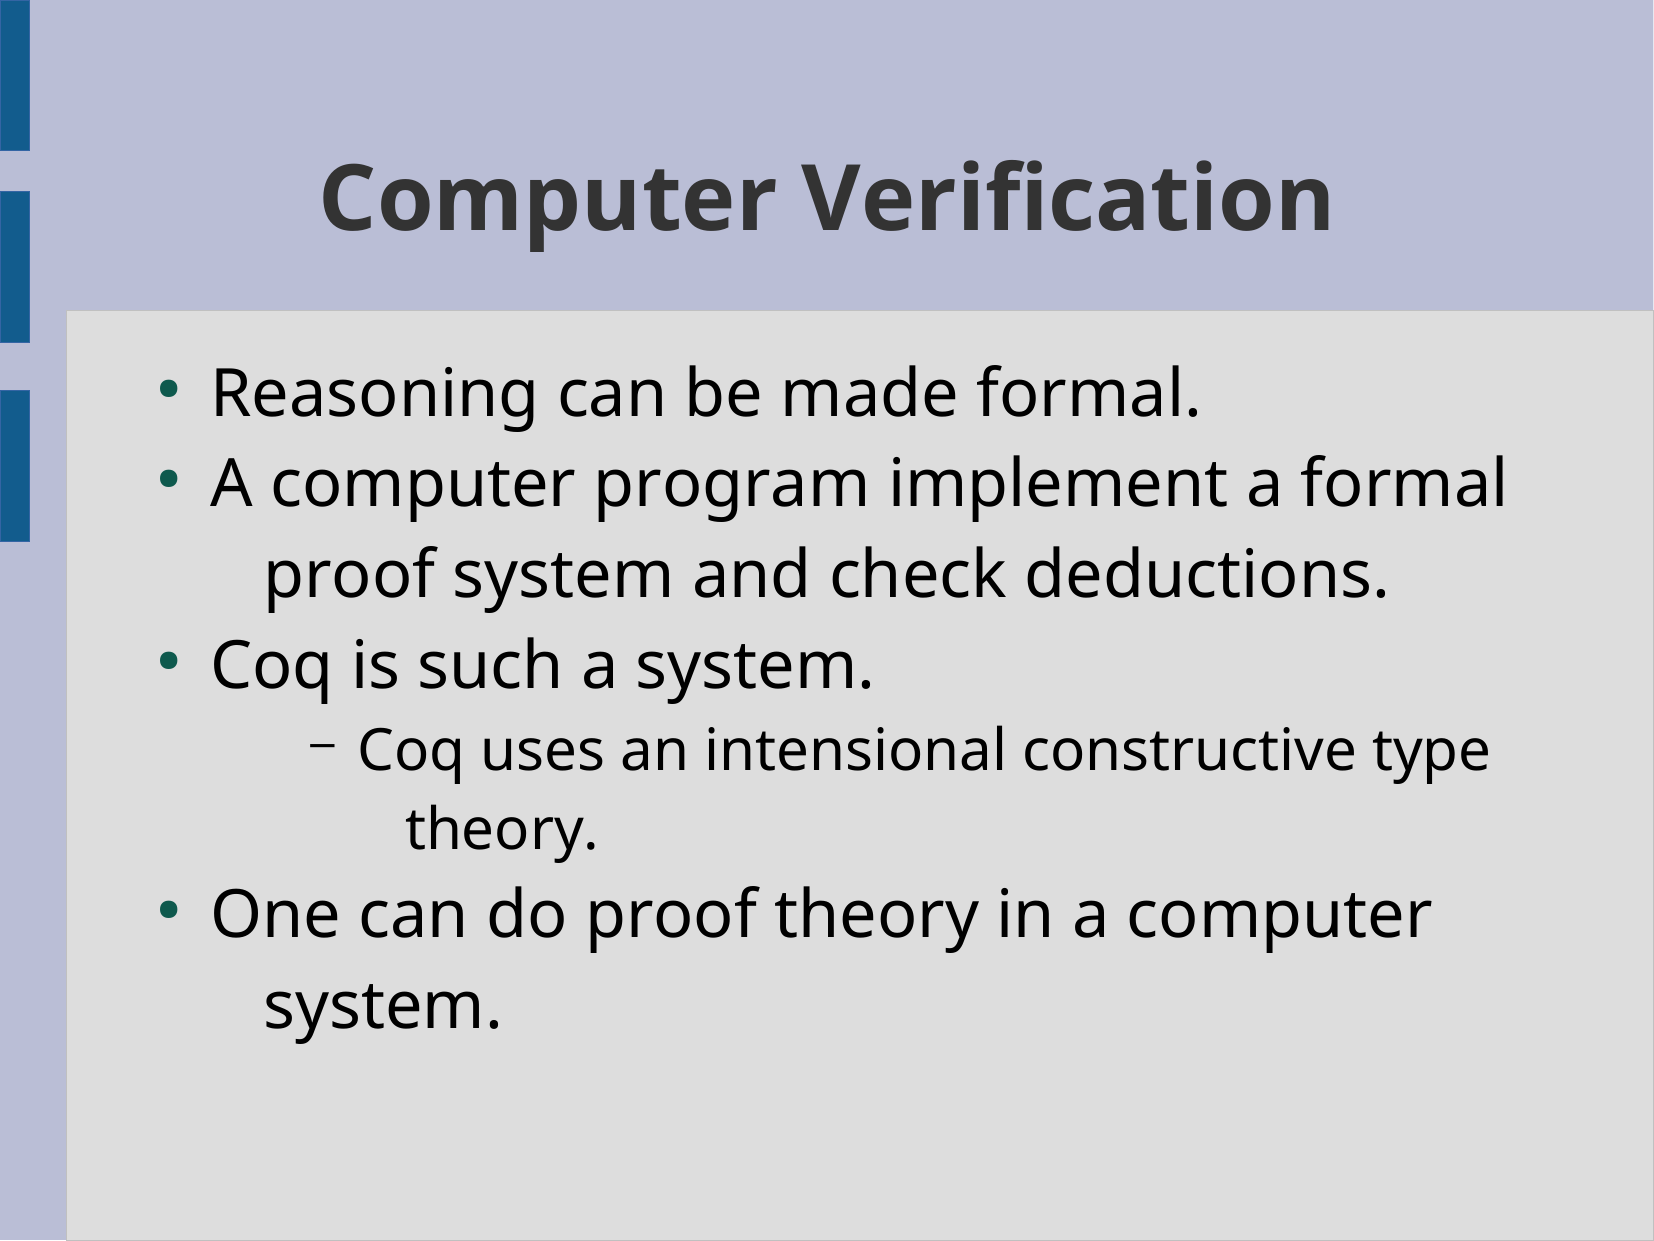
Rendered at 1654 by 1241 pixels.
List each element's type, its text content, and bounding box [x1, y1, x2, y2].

list Reasoning can be made formal. A computer program implement a formal proof system and check deductions. Coq is such a system. Coq uses an intensional constructive type theory. One can do proof theory in a computer system. [121, 344, 1534, 1174]
title Computer Verification [121, 91, 1534, 299]
